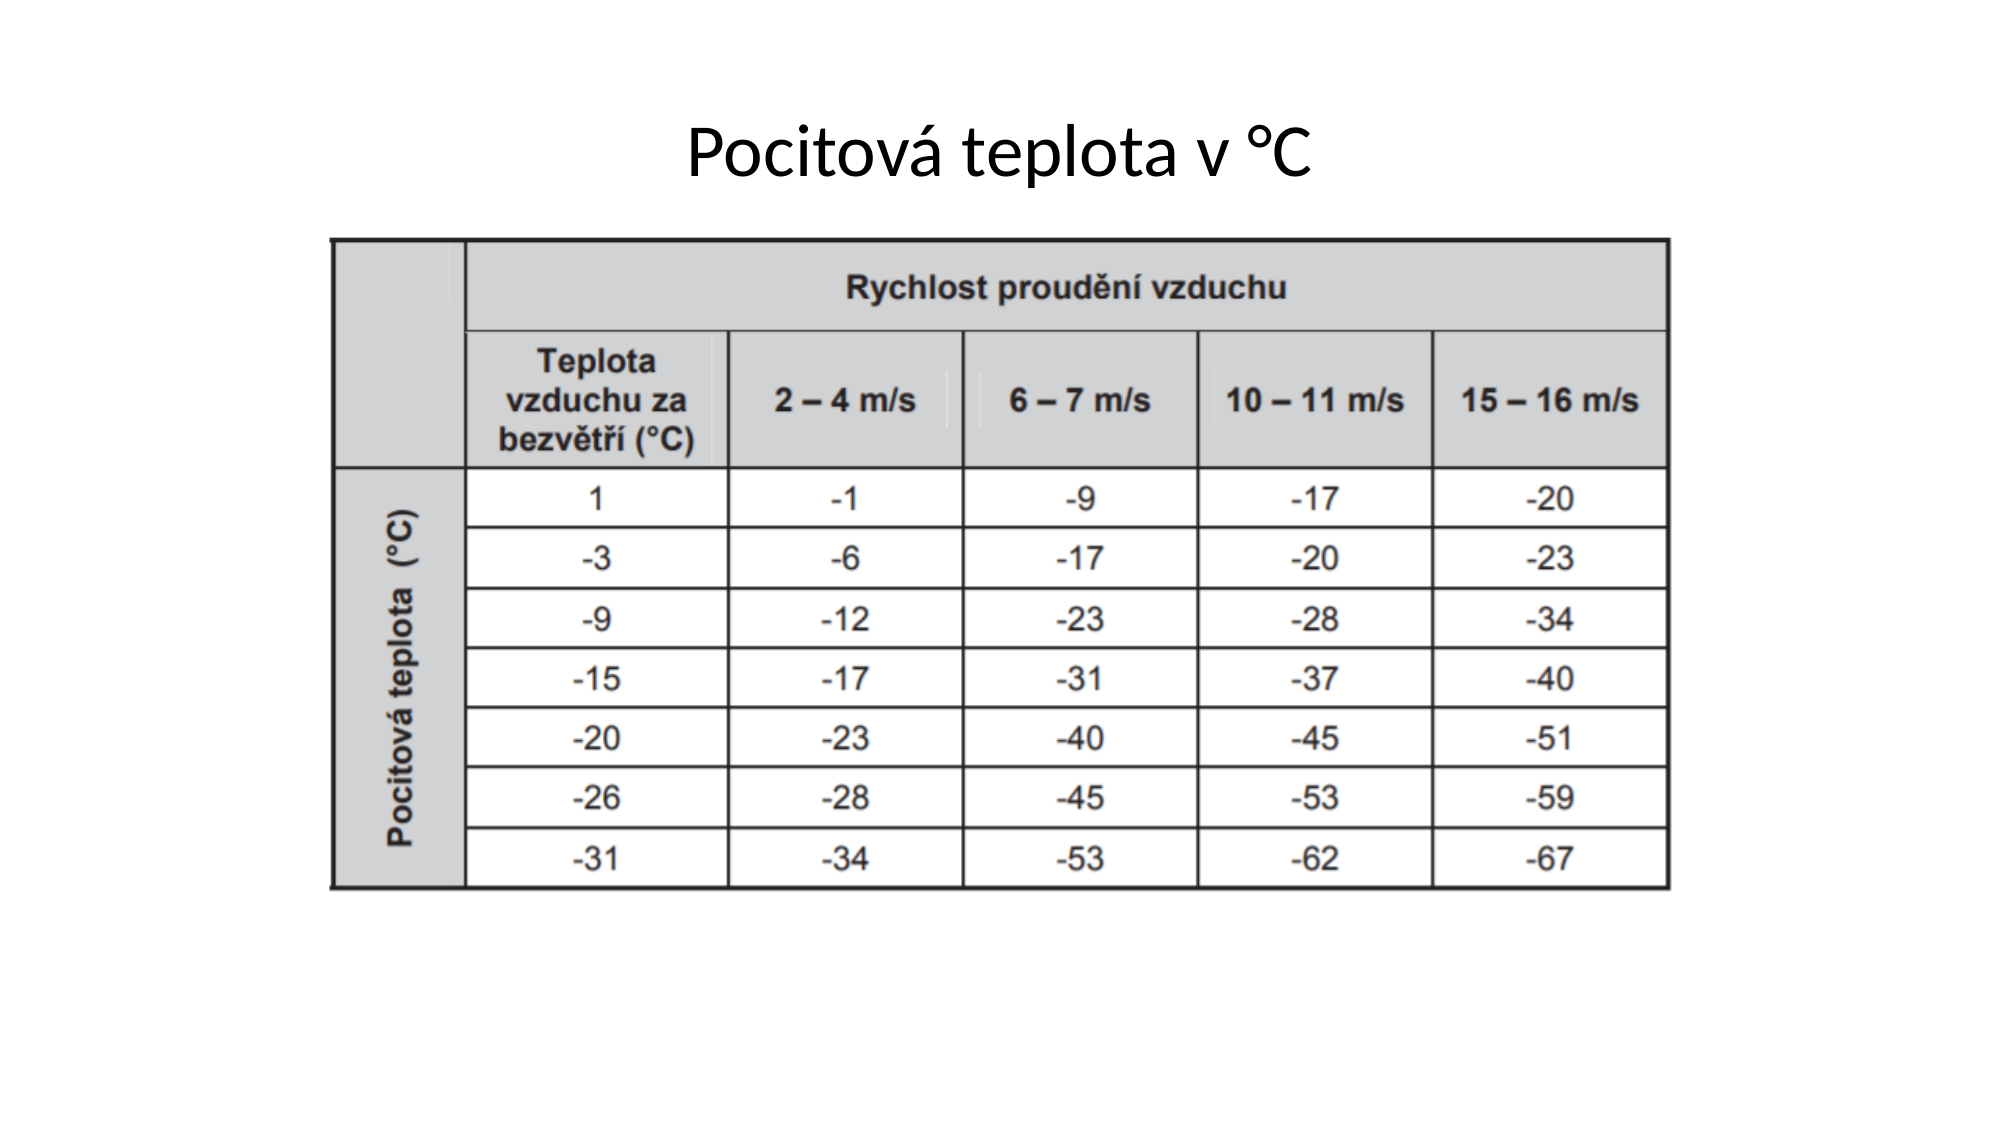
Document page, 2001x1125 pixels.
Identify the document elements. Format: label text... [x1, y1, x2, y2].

text_box Pocitová teplota v °C [499, 94, 1501, 201]
picture [314, 227, 1686, 898]
